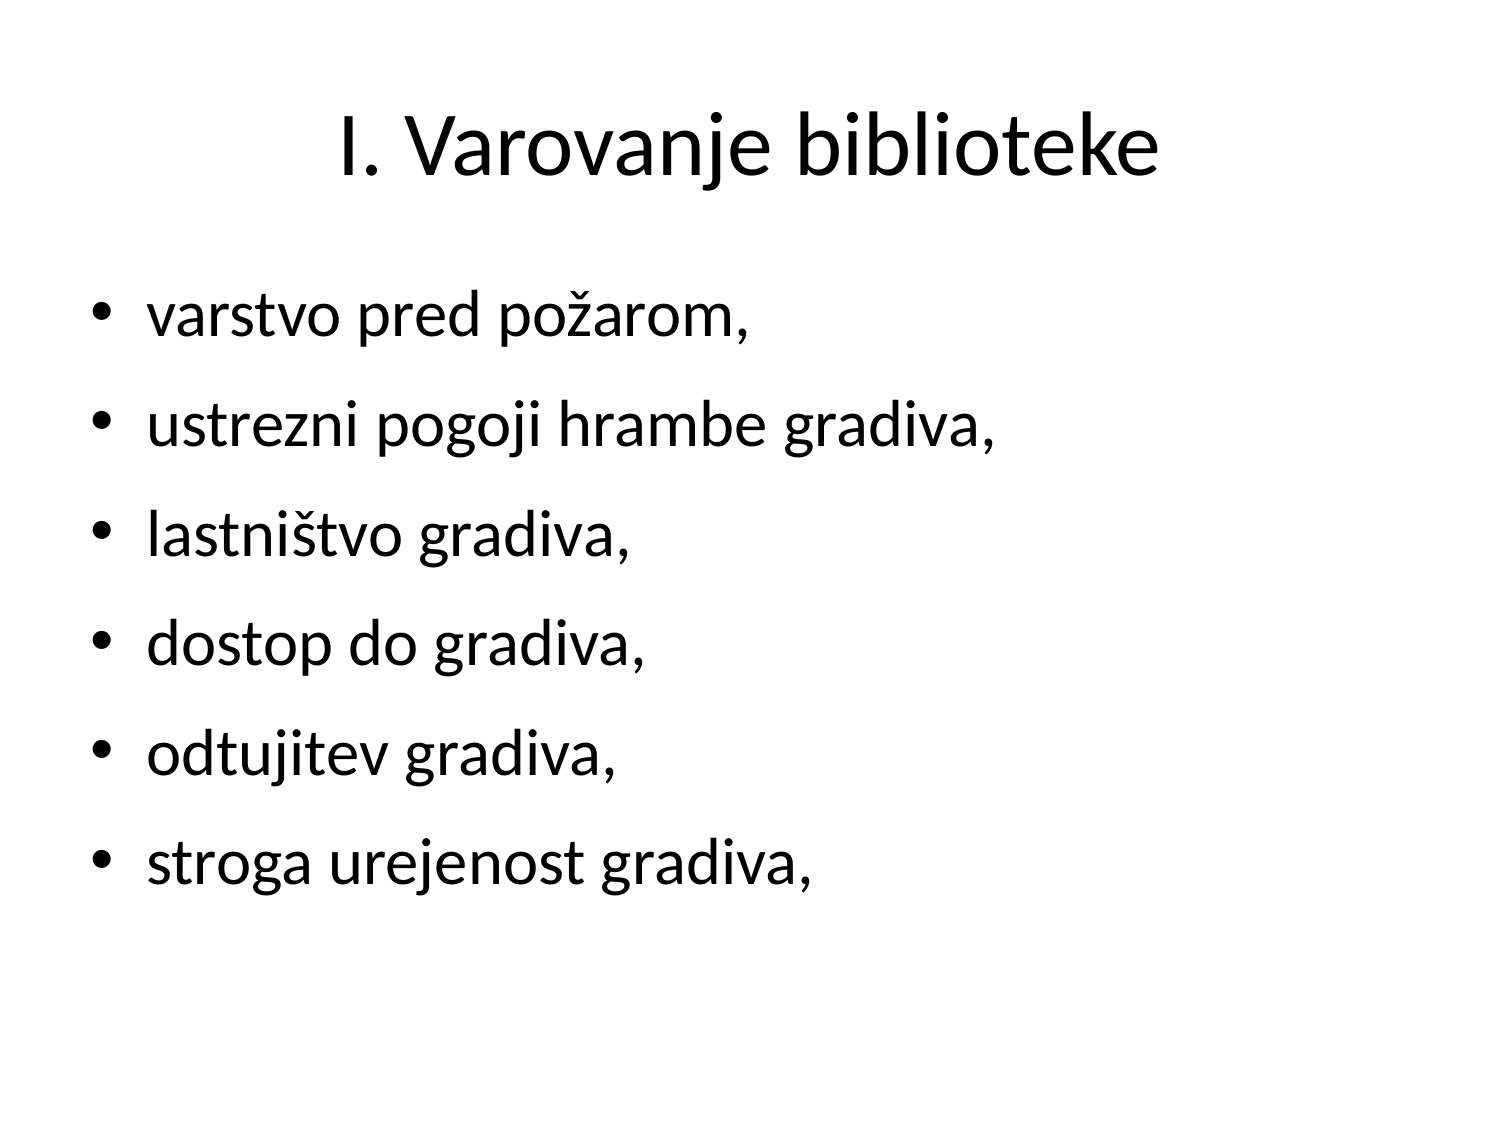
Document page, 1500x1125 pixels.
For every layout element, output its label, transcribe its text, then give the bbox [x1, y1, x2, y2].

title I. Varovanje biblioteke [75, 45, 1425, 233]
list varstvo pred požarom, ustrezni pogoji hrambe gradiva, lastništvo gradiva, dostop do gradiva, odtujitev gradiva, stroga urejenost gradiva, [75, 262, 1425, 1005]
